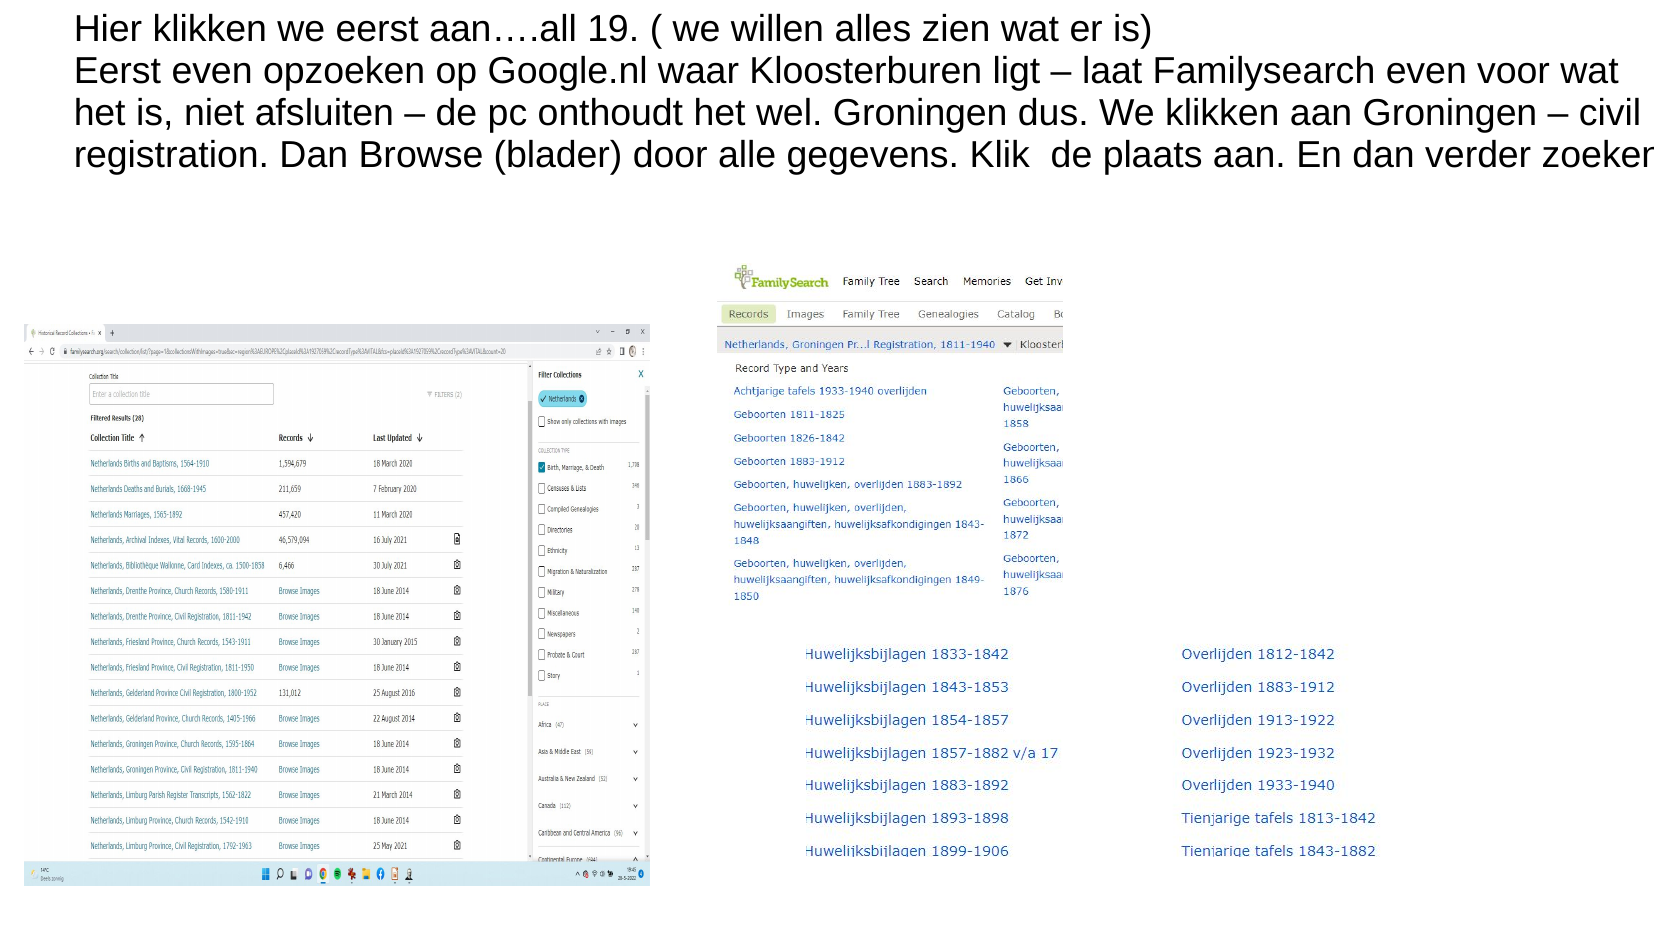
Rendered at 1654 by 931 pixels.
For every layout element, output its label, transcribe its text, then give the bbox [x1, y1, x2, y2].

picture [806, 628, 1418, 857]
text_box Hier klikken we eerst aan….all 19. ( we willen alles zien wat er is) Eerst even opzoeken op Google.nl waar Kloosterburen ligt – laat Familysearch even voor wat het is, niet afsluiten – de pc onthoudt het wel. Groningen dus. We klikken aan Groningen – civil registration. Dan Browse (blader) door alle gegevens. Klik de plaats aan. En dan verder zoeken [59, 0, 1654, 886]
picture [19, 324, 650, 886]
picture [717, 263, 1063, 620]
